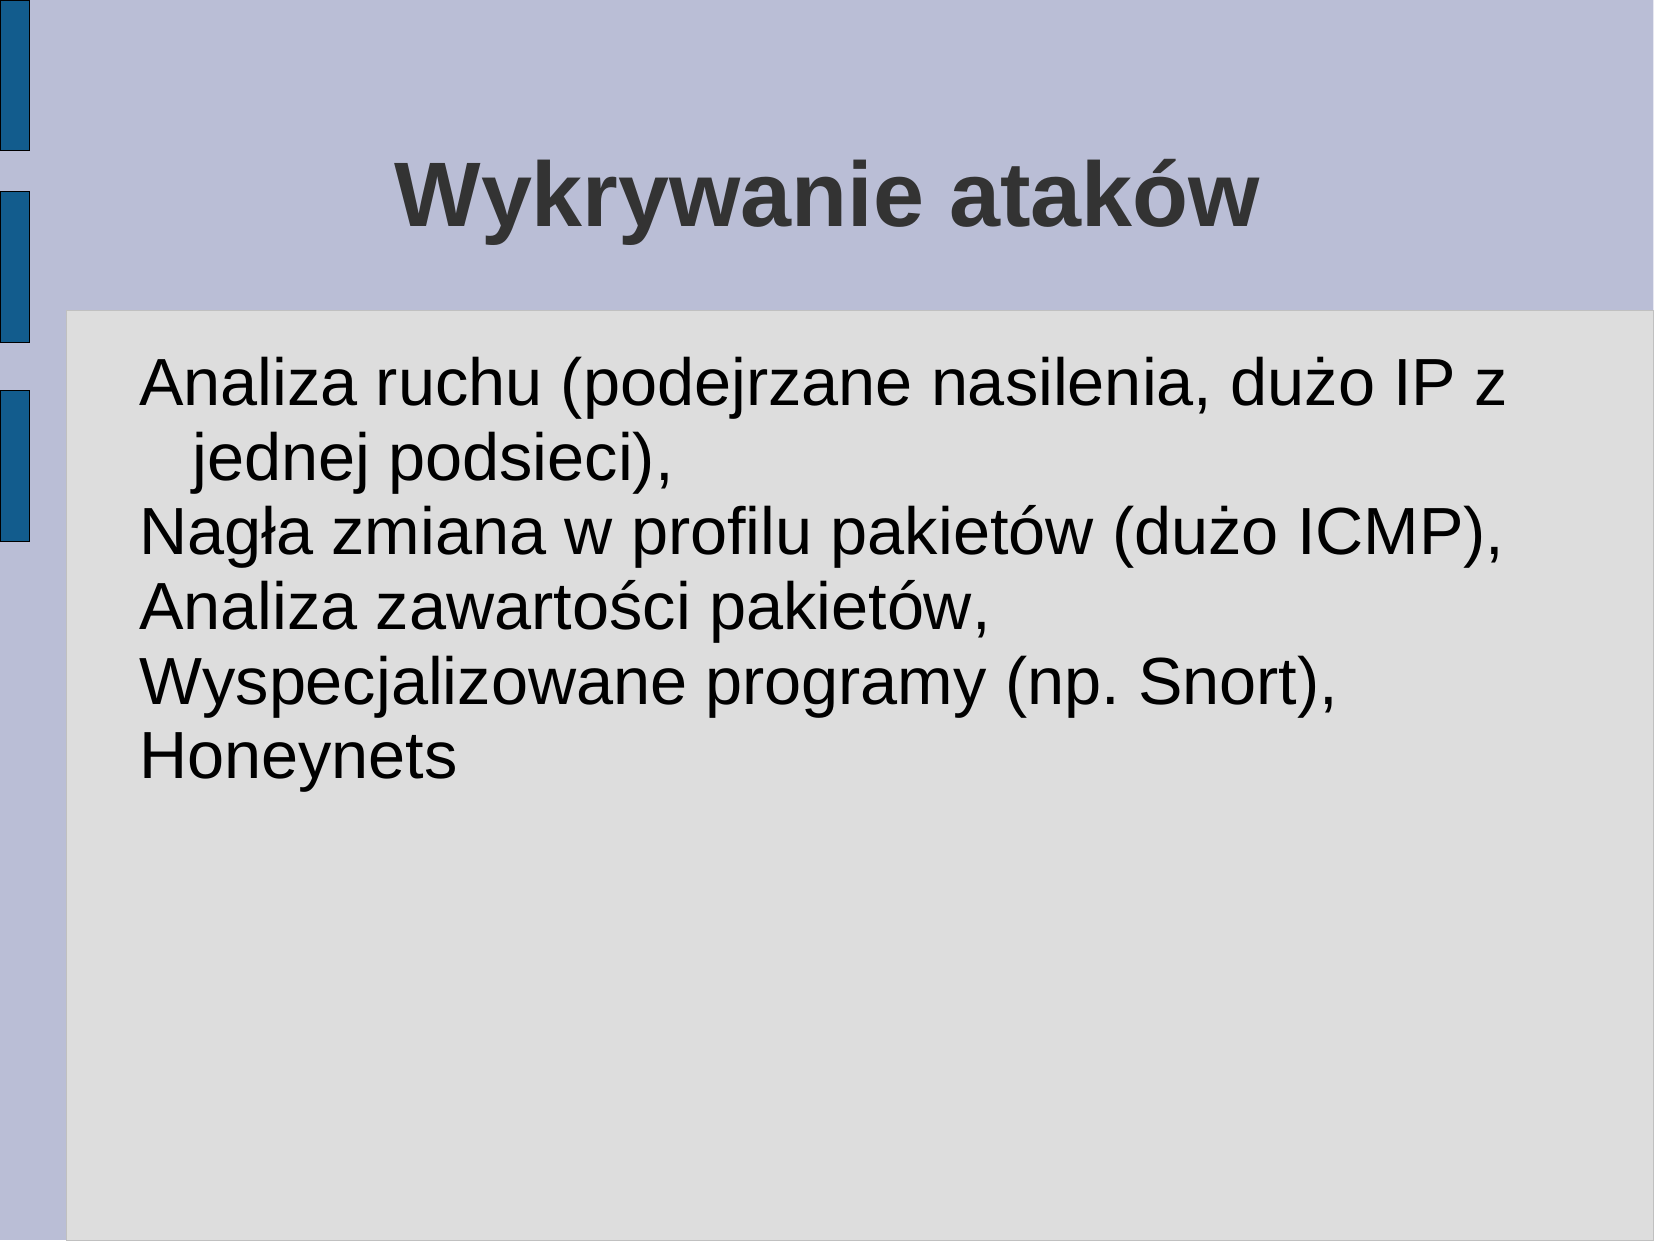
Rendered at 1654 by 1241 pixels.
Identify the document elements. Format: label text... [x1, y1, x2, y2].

list Analiza ruchu (podejrzane nasilenia, dużo IP z jednej podsieci), Nagła zmiana w profilu pakietów (dużo ICMP), Analiza zawartości pakietów, Wyspecjalizowane programy (np. Snort), Honeynets [121, 344, 1534, 1127]
title Wykrywanie ataków [121, 91, 1534, 299]
